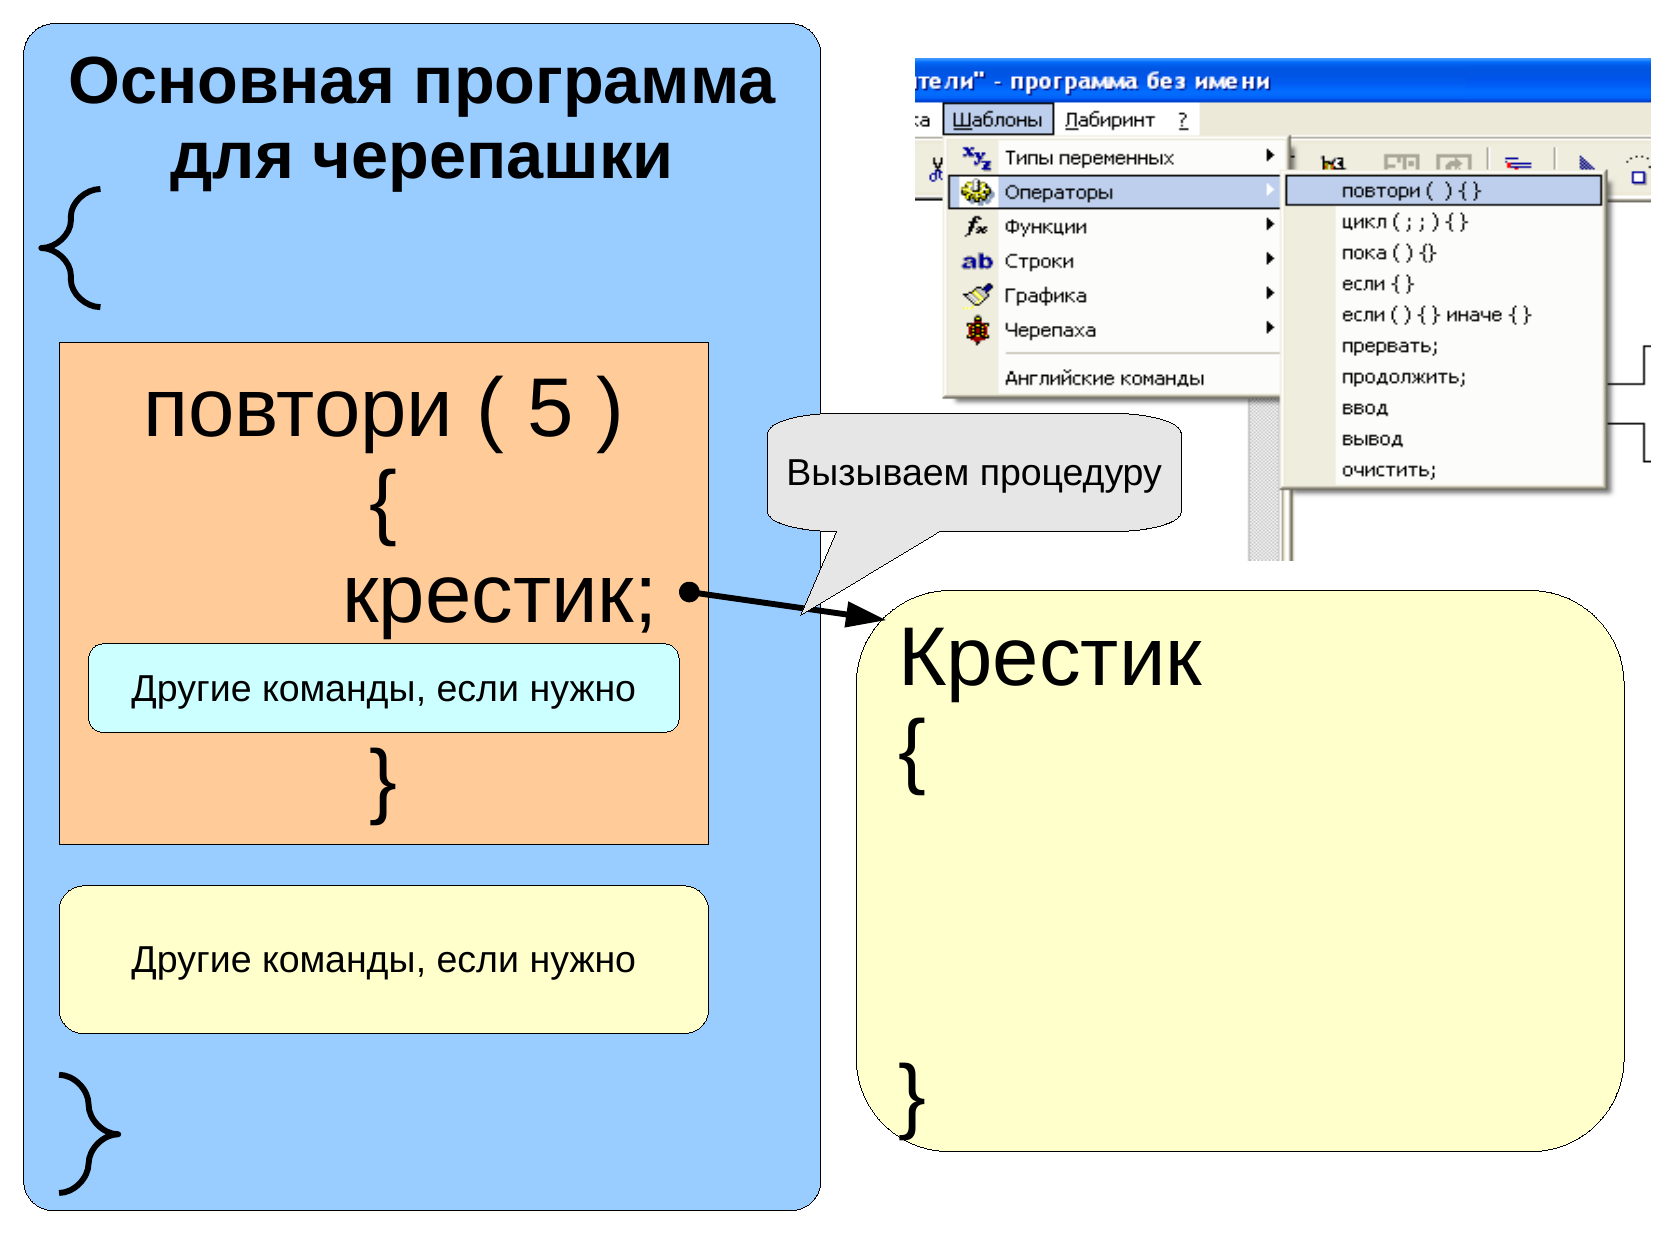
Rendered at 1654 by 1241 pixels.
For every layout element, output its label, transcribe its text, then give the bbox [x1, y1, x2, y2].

text_box Крестик { } [856, 590, 1625, 1152]
text_box Другие команды, если нужно [88, 643, 680, 733]
picture [915, 58, 1651, 562]
text_box Вызываем процедуру [767, 413, 1182, 616]
text_box Основная программа для черепашки [23, 23, 821, 1211]
text_box повтори ( 5 ) { крестик; } [59, 342, 709, 845]
text_box Другие команды, если нужно [59, 885, 709, 1034]
